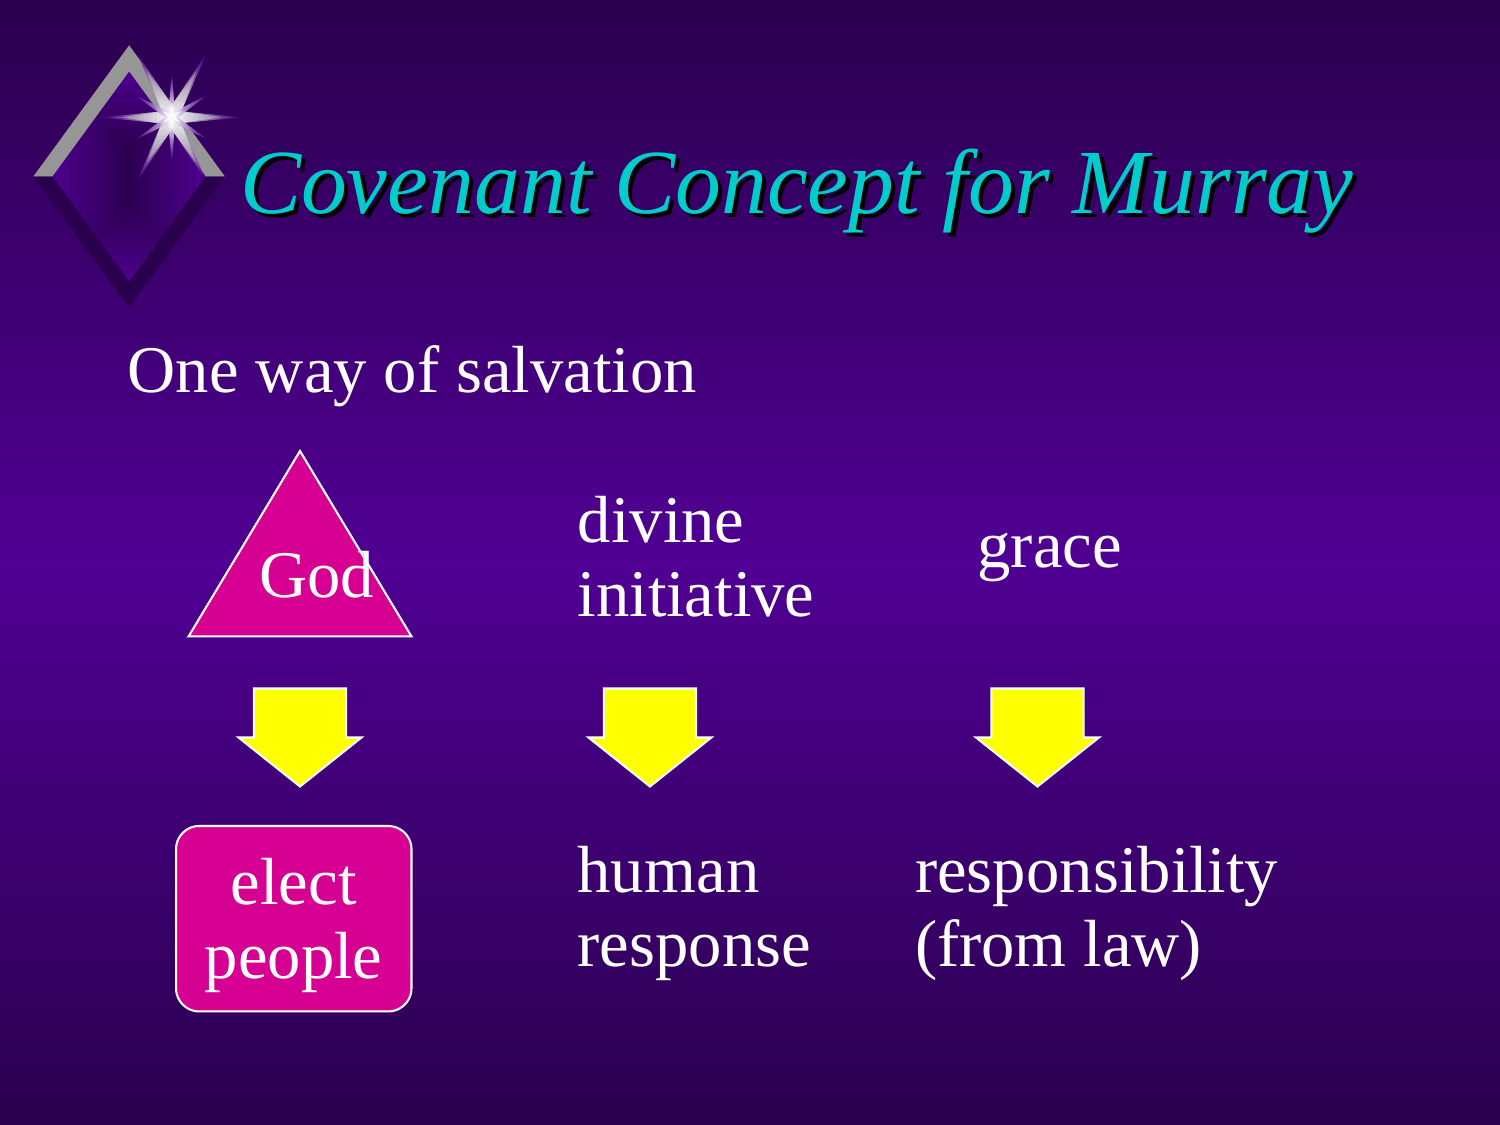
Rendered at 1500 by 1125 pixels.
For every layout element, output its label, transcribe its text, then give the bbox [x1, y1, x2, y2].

text_box [238, 688, 362, 787]
text_box [588, 688, 712, 787]
text_box human response [562, 824, 899, 989]
title Covenant Concept for Murray [224, 78, 1388, 288]
text_box grace [962, 499, 1325, 590]
text_box divine initiative [562, 474, 925, 639]
text_box God [188, 451, 412, 637]
text_box [976, 688, 1099, 787]
list One way of salvation [112, 324, 1388, 451]
text_box God [348, 568, 363, 594]
text_box elect people [176, 826, 412, 1012]
text_box responsibility (from law) [899, 824, 1313, 989]
